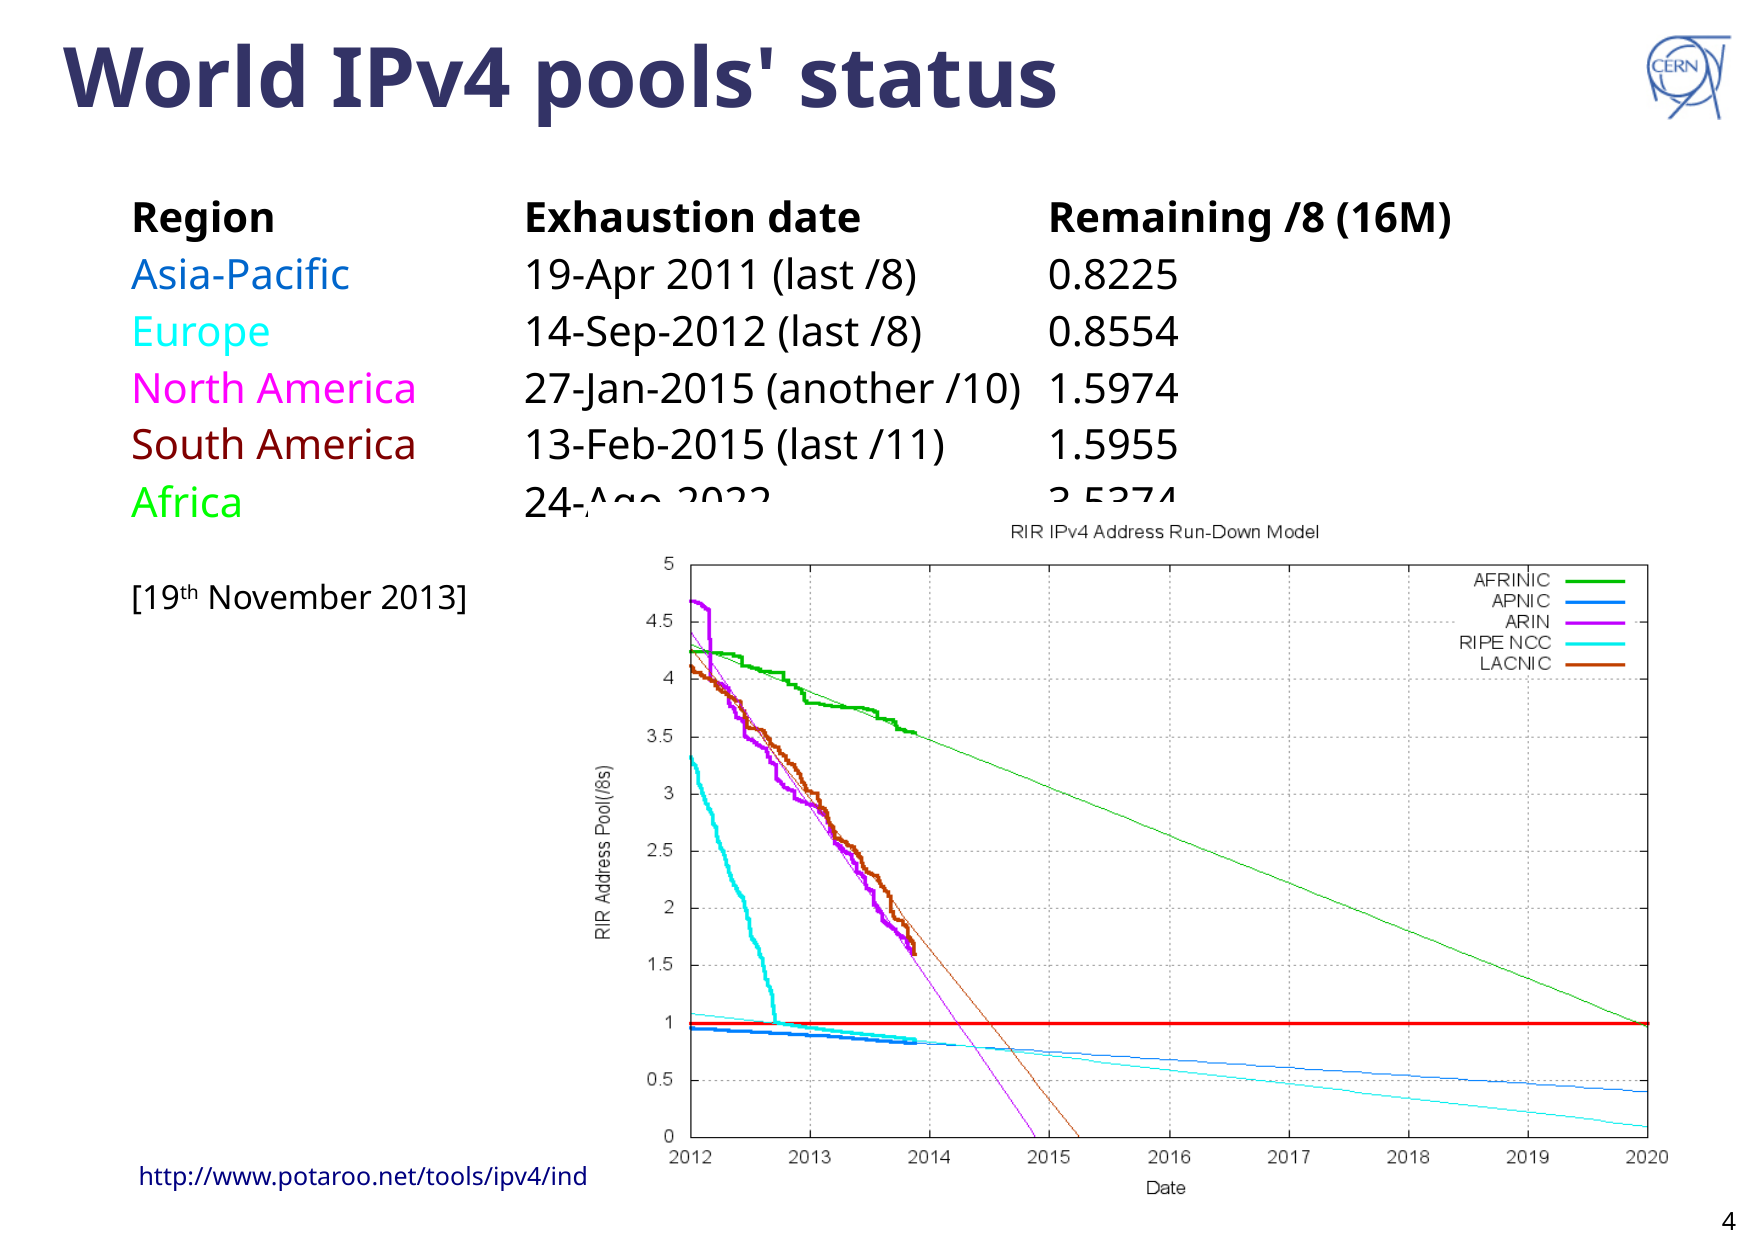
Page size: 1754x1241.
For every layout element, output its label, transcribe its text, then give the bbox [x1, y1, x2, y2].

text_box http://www.potaroo.net/tools/ipv4/index.html [123, 1150, 588, 1197]
title World IPv4 pools' status [63, 0, 1621, 166]
text_box Region Exhaustion date Remaining /8 (16M) Asia-Pacific 19-Apr 2011 (last /8) 0.8225 Europe 14-Sep-2012 (last /8) 0.8554 North America 27-Jan-2015 (another /10) 1.5974 South America 13-Feb-2015 (last /11) 1.5955 Africa 24-Ago-2022 3.5374 [19th November 2013] [116, 180, 1651, 647]
picture [1646, 34, 1732, 120]
picture [588, 502, 1685, 1204]
